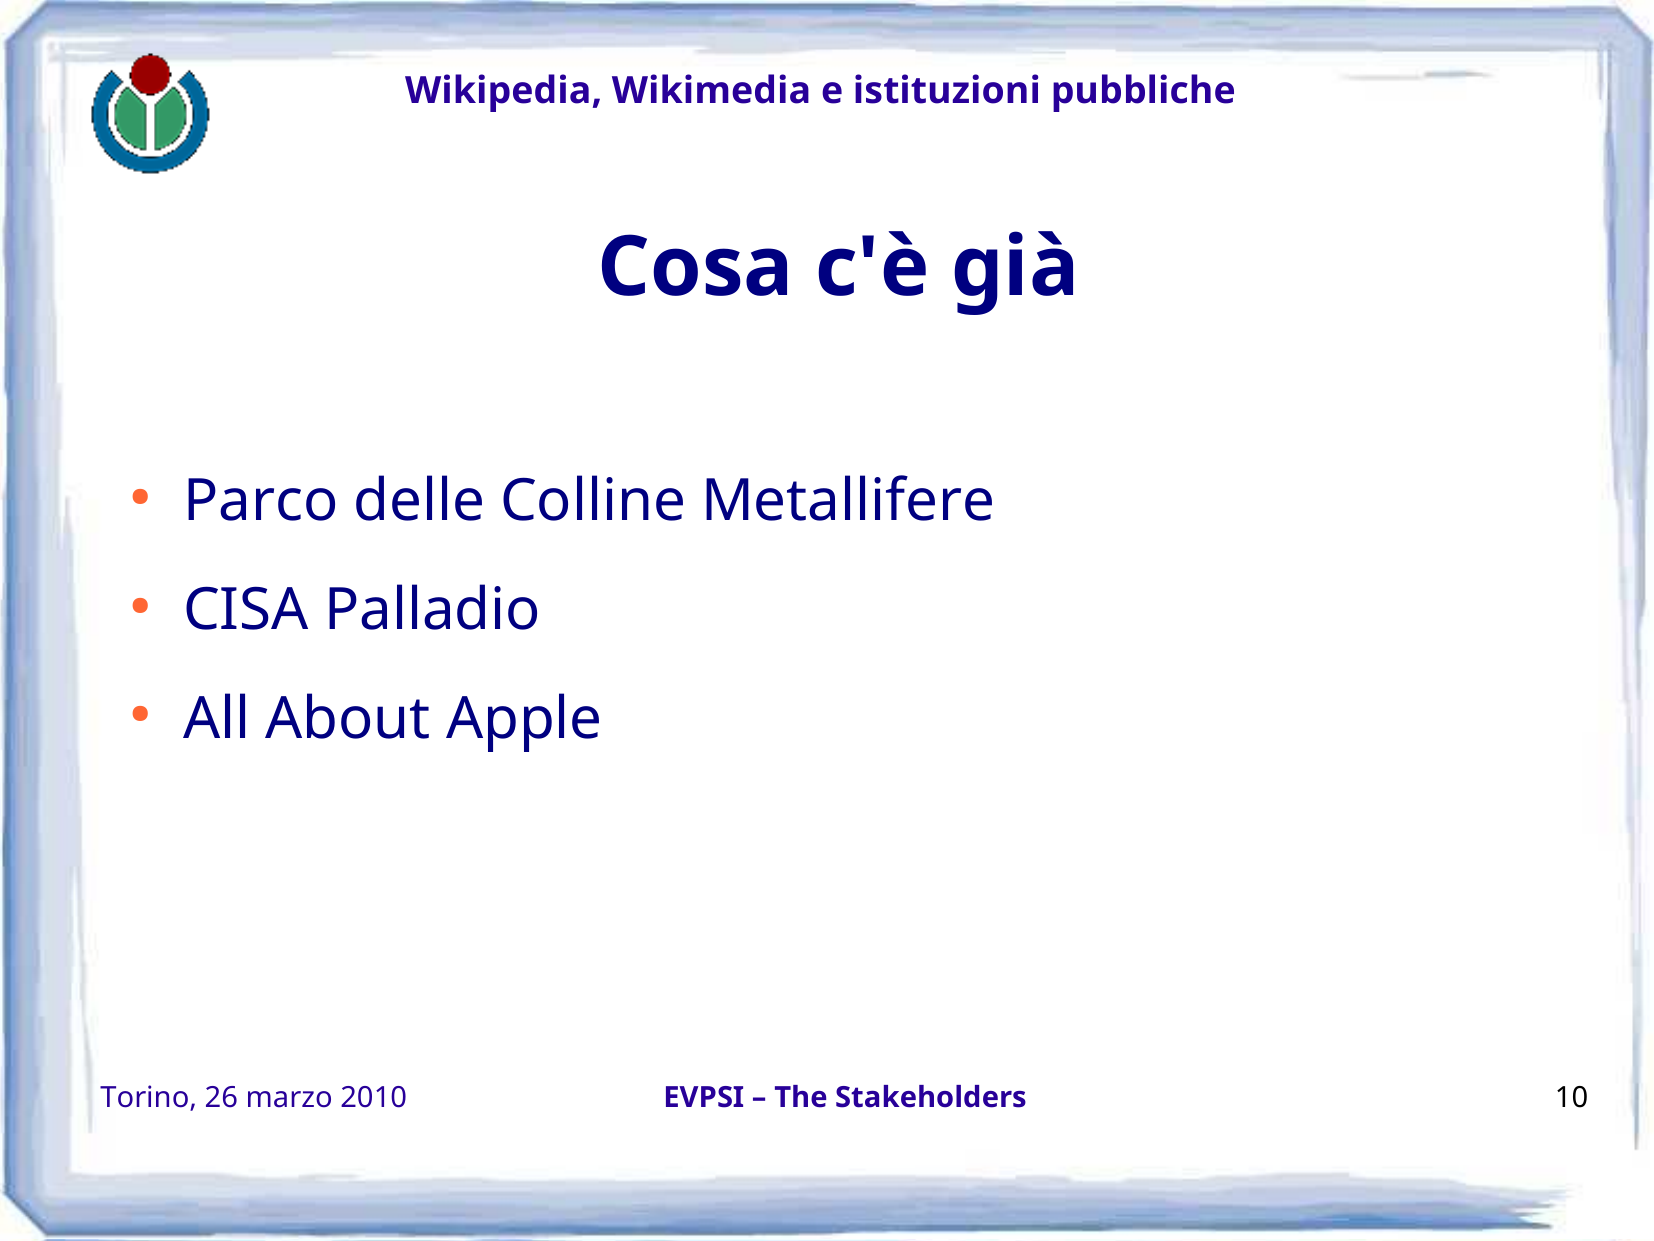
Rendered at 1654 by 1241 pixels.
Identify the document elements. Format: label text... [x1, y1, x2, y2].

title Wikipedia, Wikimedia e istituzioni pubbliche [76, 59, 1565, 119]
list Cosa c'è già Parco delle Colline Metallifere CISA Palladio All About Apple [112, 206, 1565, 886]
picture [0, 0, 1654, 1241]
